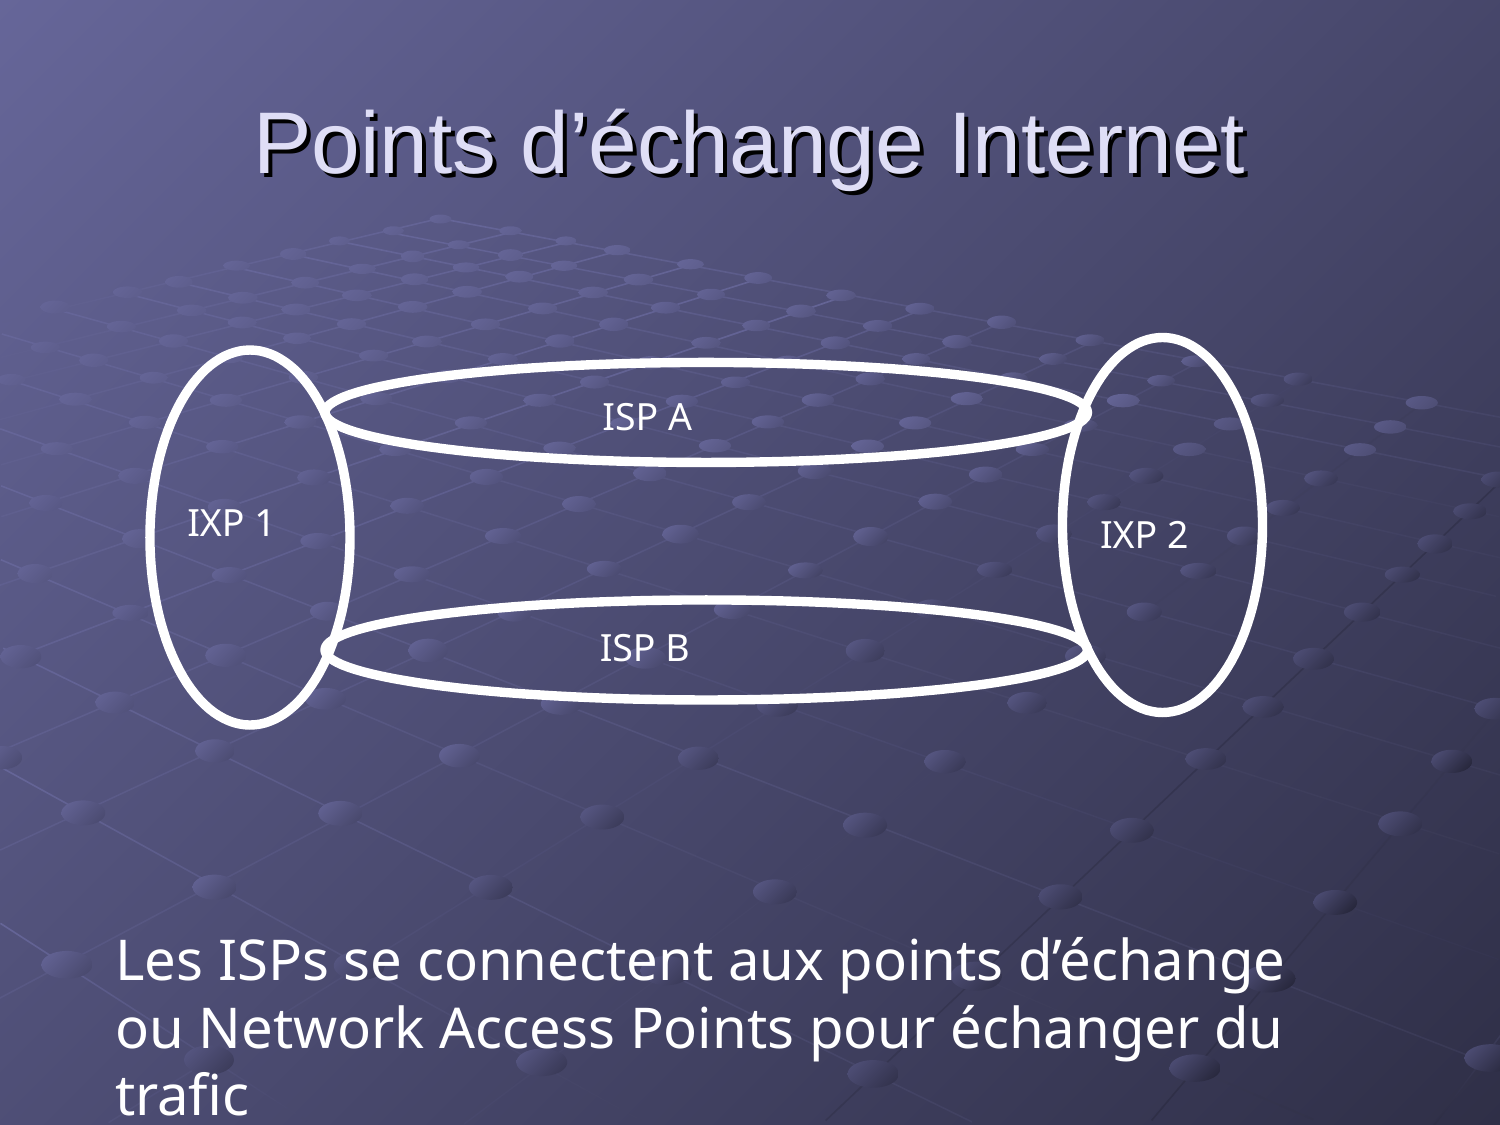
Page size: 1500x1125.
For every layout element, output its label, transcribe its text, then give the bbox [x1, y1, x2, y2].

text_box ISP B [584, 616, 705, 677]
title Points d’échange Internet [75, 45, 1426, 233]
text_box ISP A [587, 385, 708, 446]
text_box IXP 1 [172, 491, 292, 552]
text_box Les ISPs se connectent aux points d’échange ou Network Access Points pour échanger du trafic [100, 916, 1374, 1067]
text_box IXP 2 [1084, 503, 1204, 565]
